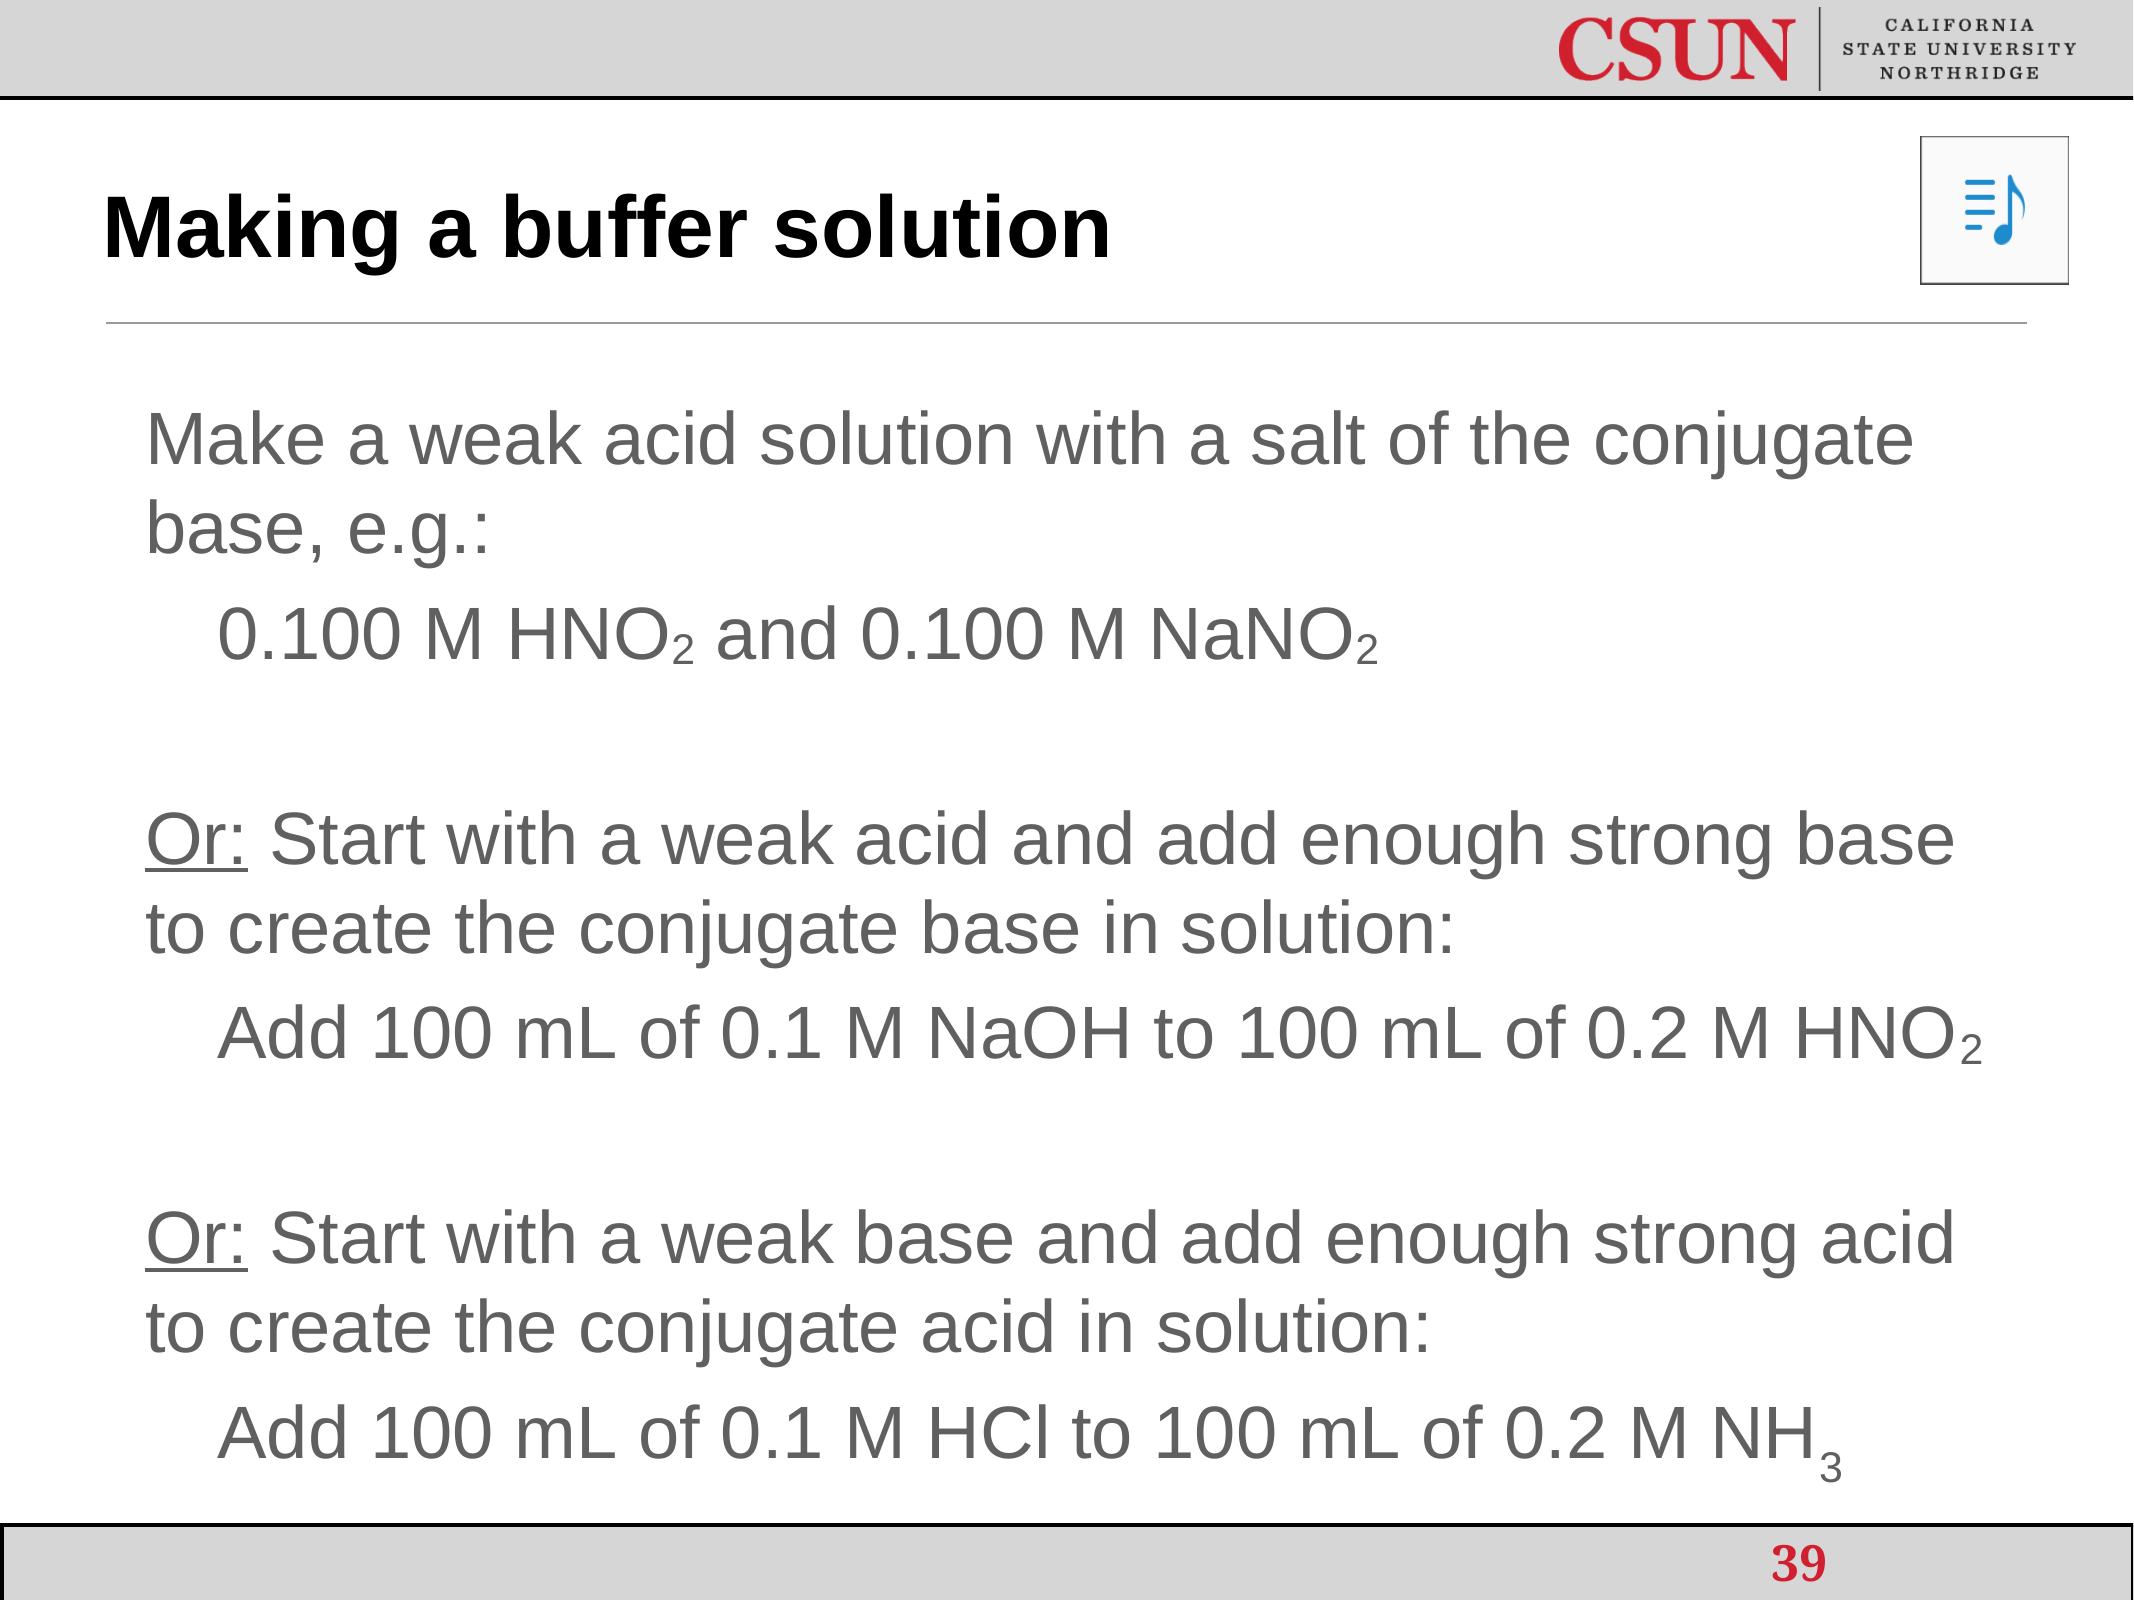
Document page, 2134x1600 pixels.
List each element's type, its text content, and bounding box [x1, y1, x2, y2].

title Making a buffer solution [93, 104, 2040, 284]
text_box [1919, 135, 2071, 286]
picture [1559, 7, 2076, 91]
list Make a weak acid solution with a salt of the conjugate base, e.g.: 0.100 M HNO2 and 0.100 M NaNO2 Or: Start with a weak acid and add enough strong base to create the conjugate base in solution: Add 100 mL of 0.1 M NaOH to 100 mL of 0.2 M HNO2 Or: Start with a weak base and add enough strong acid to create the conjugate acid in solution: Add 100 mL of 0.1 M HCl to 100 mL of 0.2 M NH3 [93, 382, 2040, 1505]
